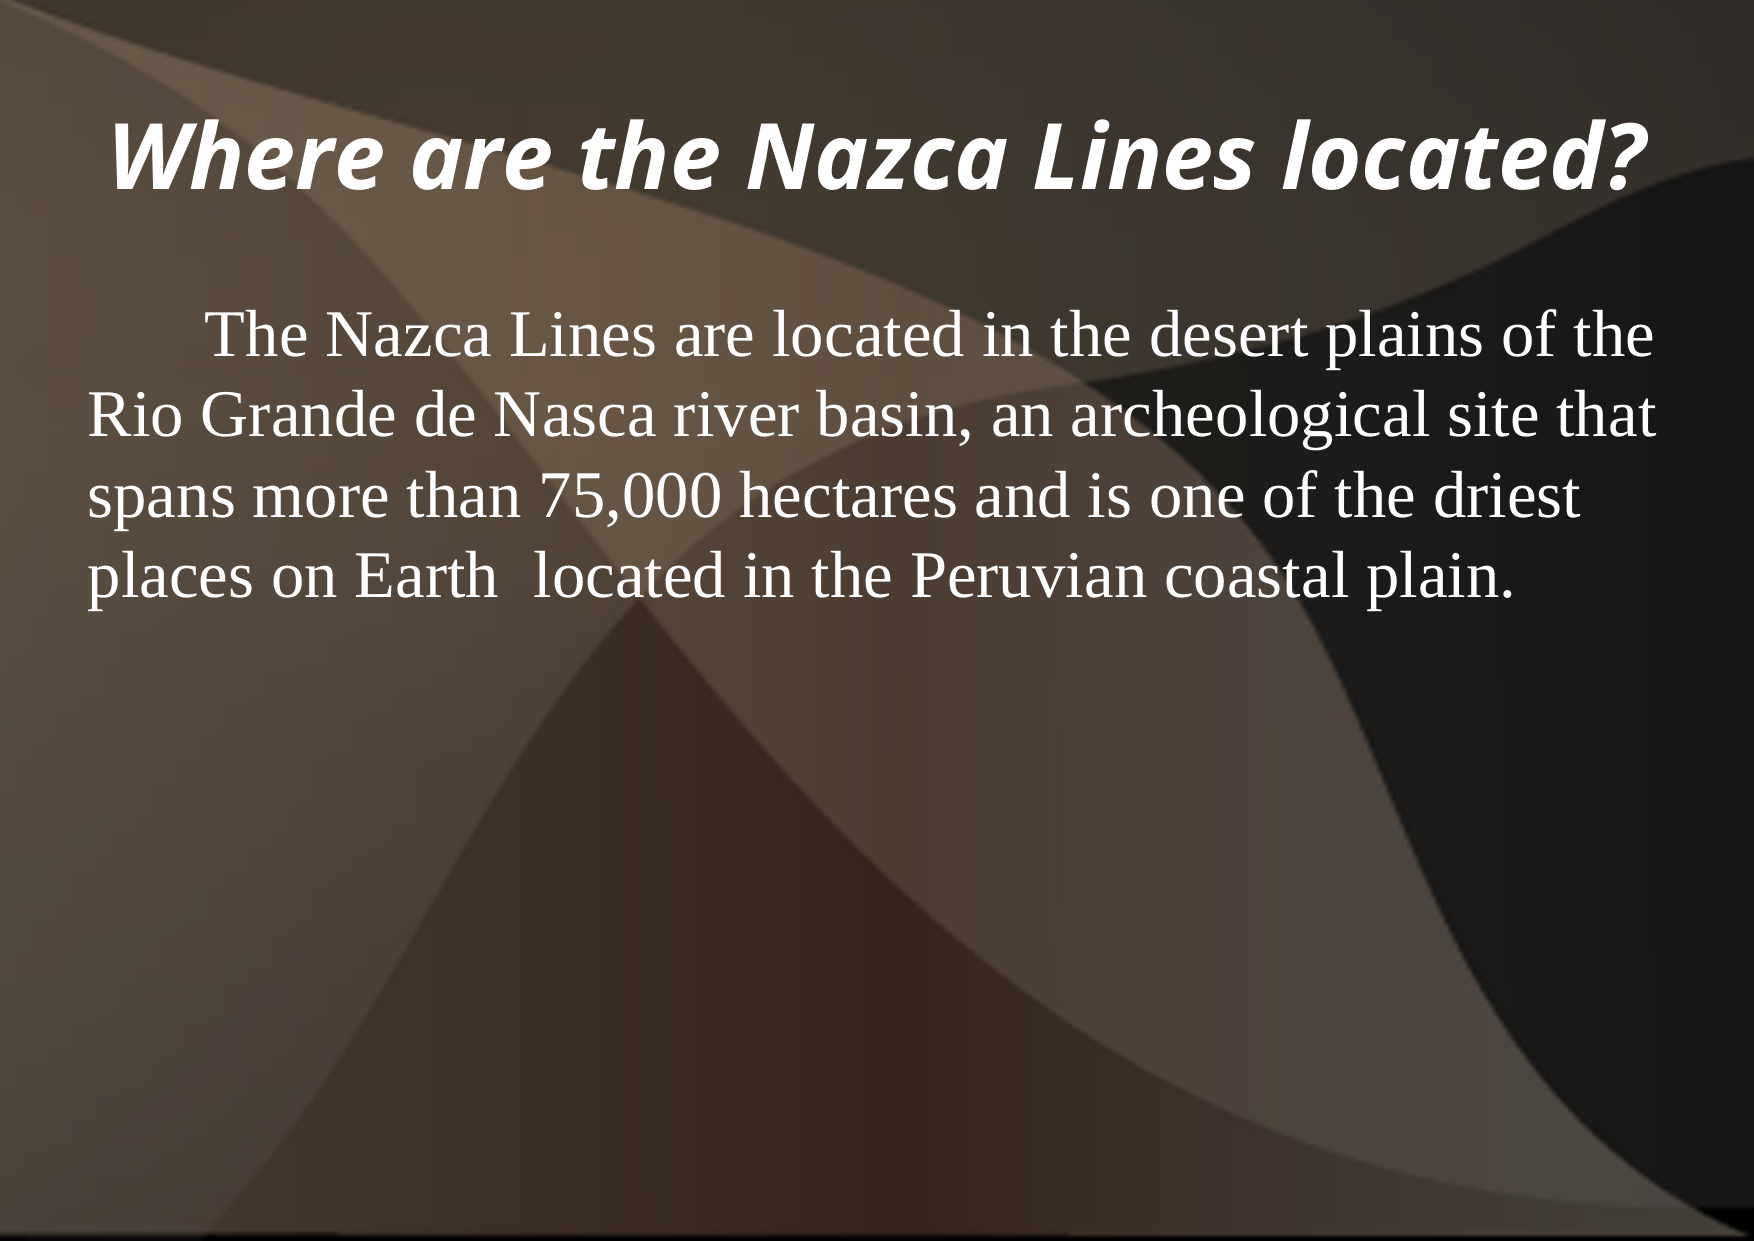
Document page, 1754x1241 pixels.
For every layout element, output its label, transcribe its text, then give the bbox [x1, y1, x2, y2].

title Where are the Nazca Lines located? [87, 49, 1667, 257]
list The Nazca Lines are located in the desert plains of the Rio Grande de Nasca river basin, an archeological site that spans more than 75,000 hectares and is one of the driest places on Earth located in the Peruvian coastal plain. [87, 290, 1667, 1010]
